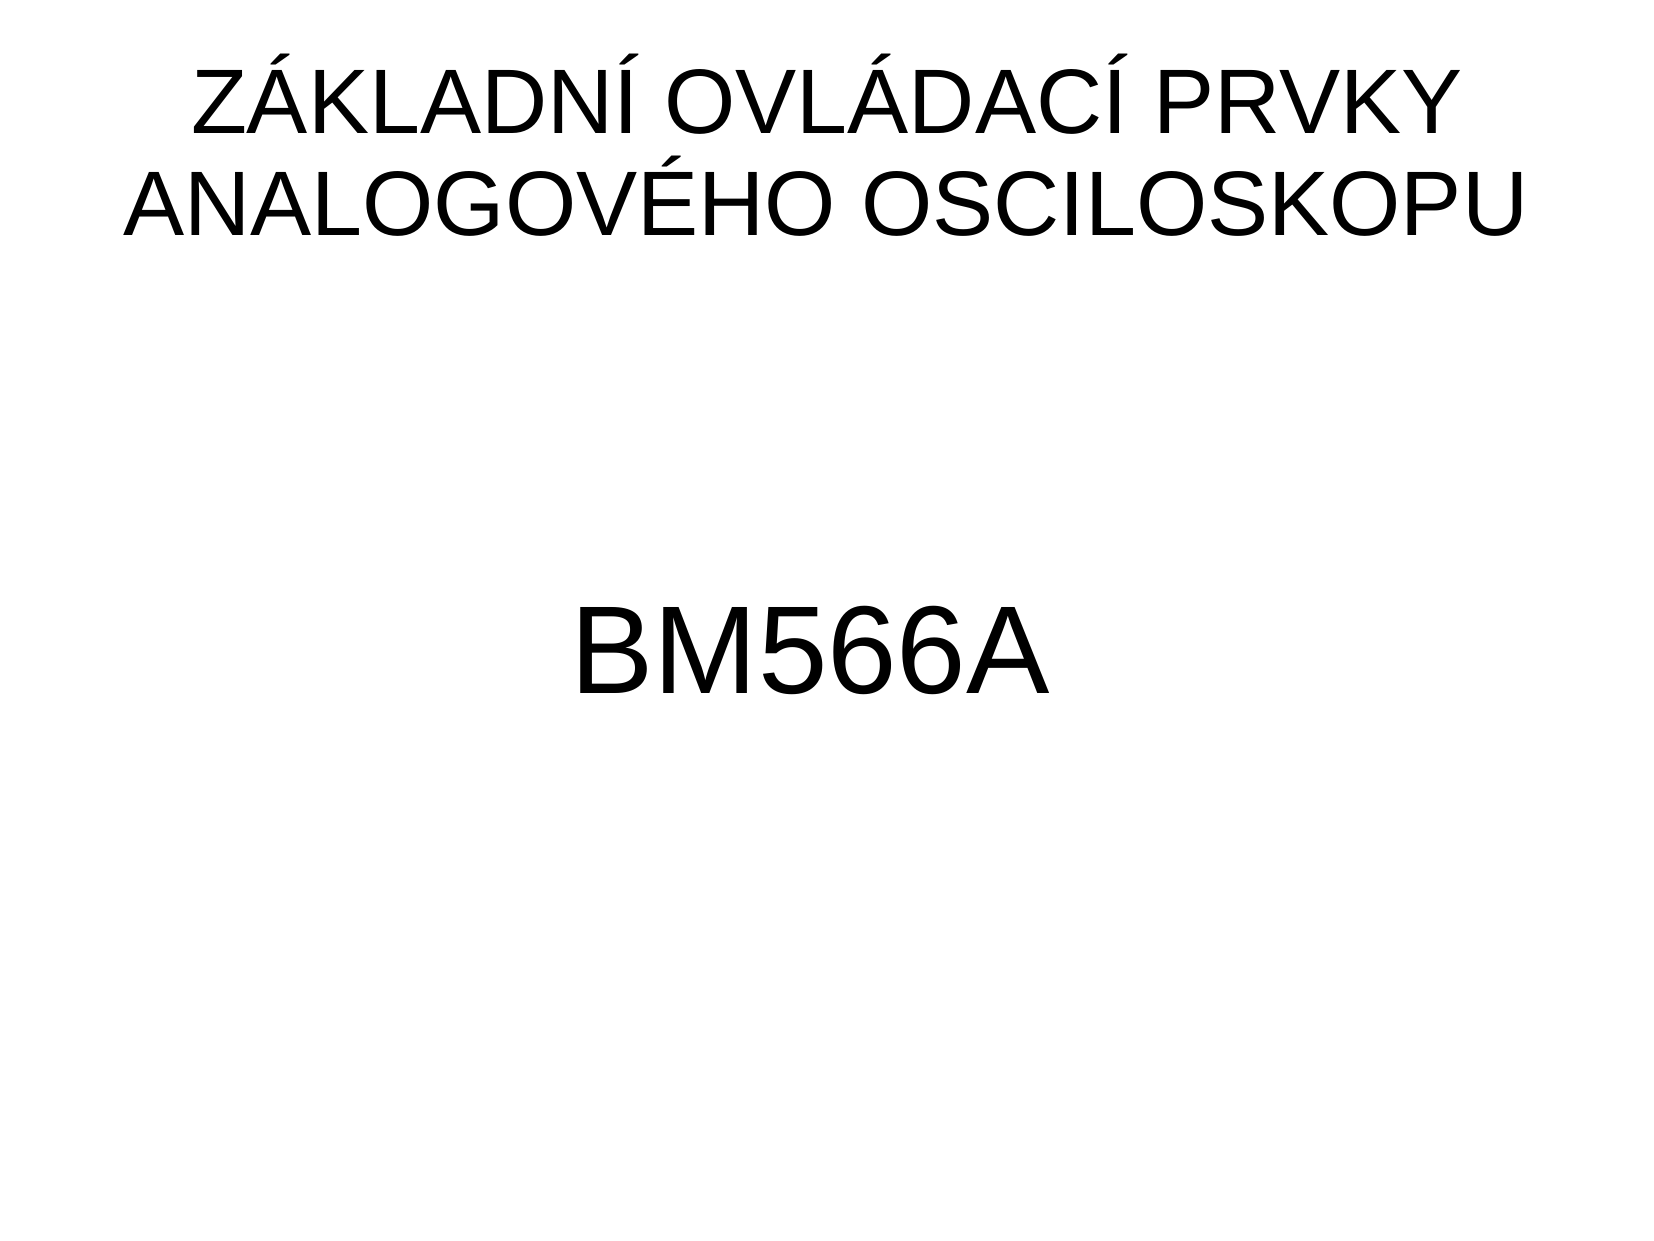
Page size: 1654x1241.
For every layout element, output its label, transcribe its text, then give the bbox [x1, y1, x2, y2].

title ZÁKLADNÍ OVLÁDACÍ PRVKY ANALOGOVÉHO OSCILOSKOPU [82, 49, 1571, 257]
subtitle BM566A [82, 290, 1538, 1010]
